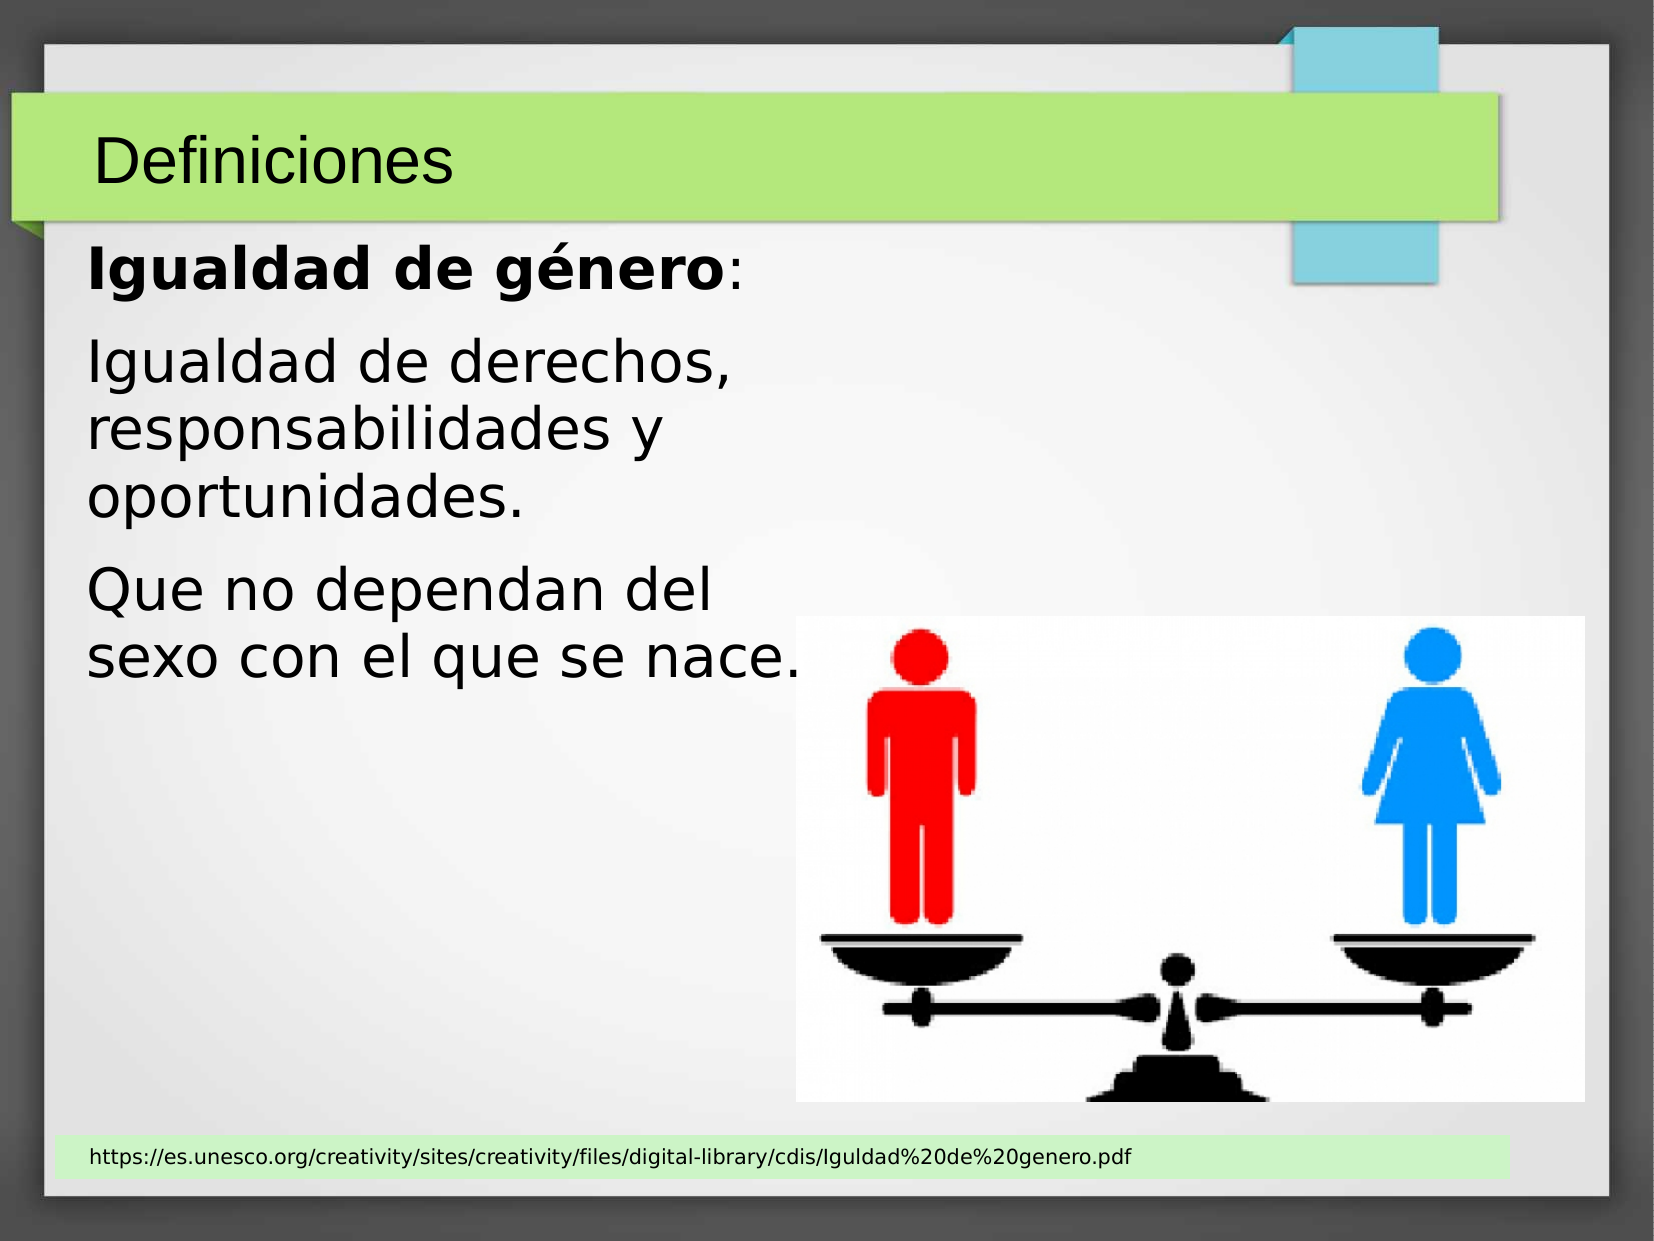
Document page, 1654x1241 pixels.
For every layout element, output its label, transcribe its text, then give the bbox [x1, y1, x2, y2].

text_box Definiciones [93, 111, 1346, 211]
text_box Igualdad de género: Igualdad de derechos, responsabilidades y oportunidades. Que no dependan del sexo con el que se nace. [71, 228, 870, 700]
text_box https://es.unesco.org/creativity/sites/creativity/files/digital-library/cdis/Iguldad%20de%20genero.pdf [74, 1138, 1654, 1241]
picture [0, 0, 1654, 1241]
text_box [55, 1135, 1510, 1179]
